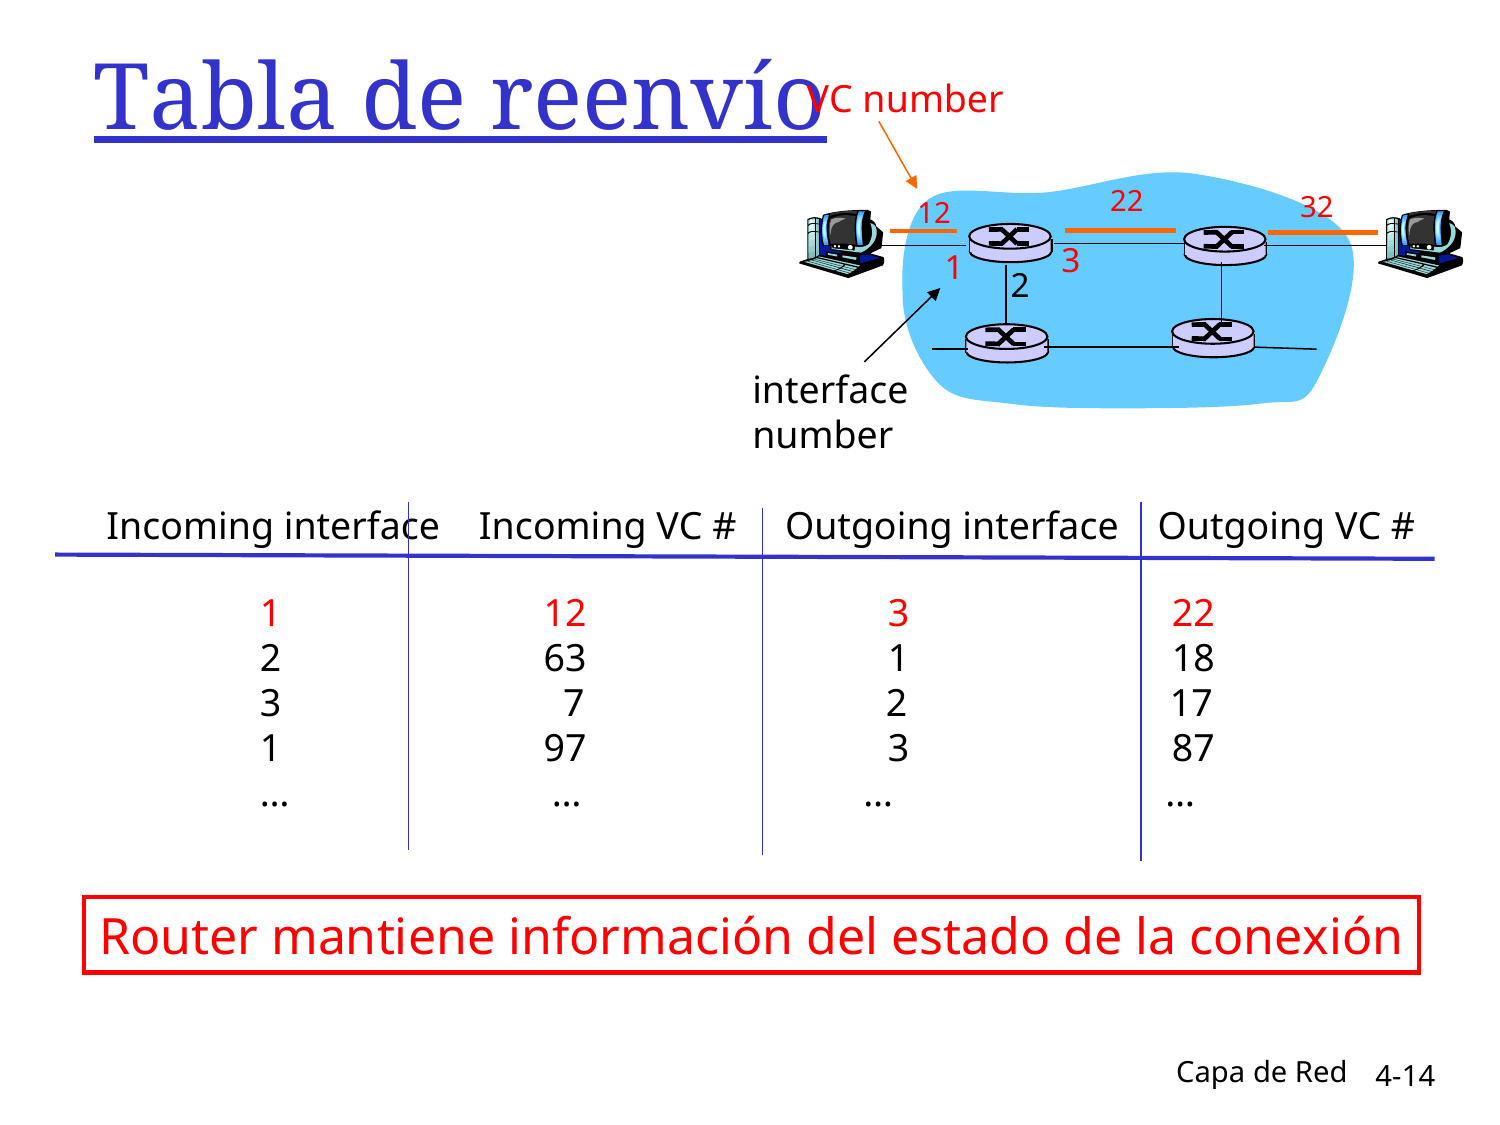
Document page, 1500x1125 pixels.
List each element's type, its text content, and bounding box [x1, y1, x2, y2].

text_box VC number [791, 66, 1019, 128]
text_box 12 [902, 187, 966, 238]
text_box [906, 172, 1354, 409]
picture [798, 209, 886, 279]
text_box [902, 246, 929, 320]
picture [1377, 209, 1465, 279]
text_box 3 [1046, 231, 1096, 288]
text_box 32 [1285, 180, 1349, 232]
text_box 1 12 3 22 2 63 1 18 3 7 2 17 1 97 3 87 … … … … [245, 581, 1393, 822]
text_box 22 [1095, 174, 1159, 226]
title Tabla de reenvío [78, 0, 1354, 188]
text_box Router mantiene información del estado de la conexión [84, 896, 1420, 973]
text_box [905, 238, 929, 245]
text_box interface number [737, 358, 924, 465]
text_box 1 [929, 238, 979, 294]
text_box 2 [995, 256, 1045, 313]
text_box Incoming interface Incoming VC # Outgoing interface Outgoing VC # [91, 494, 1432, 555]
